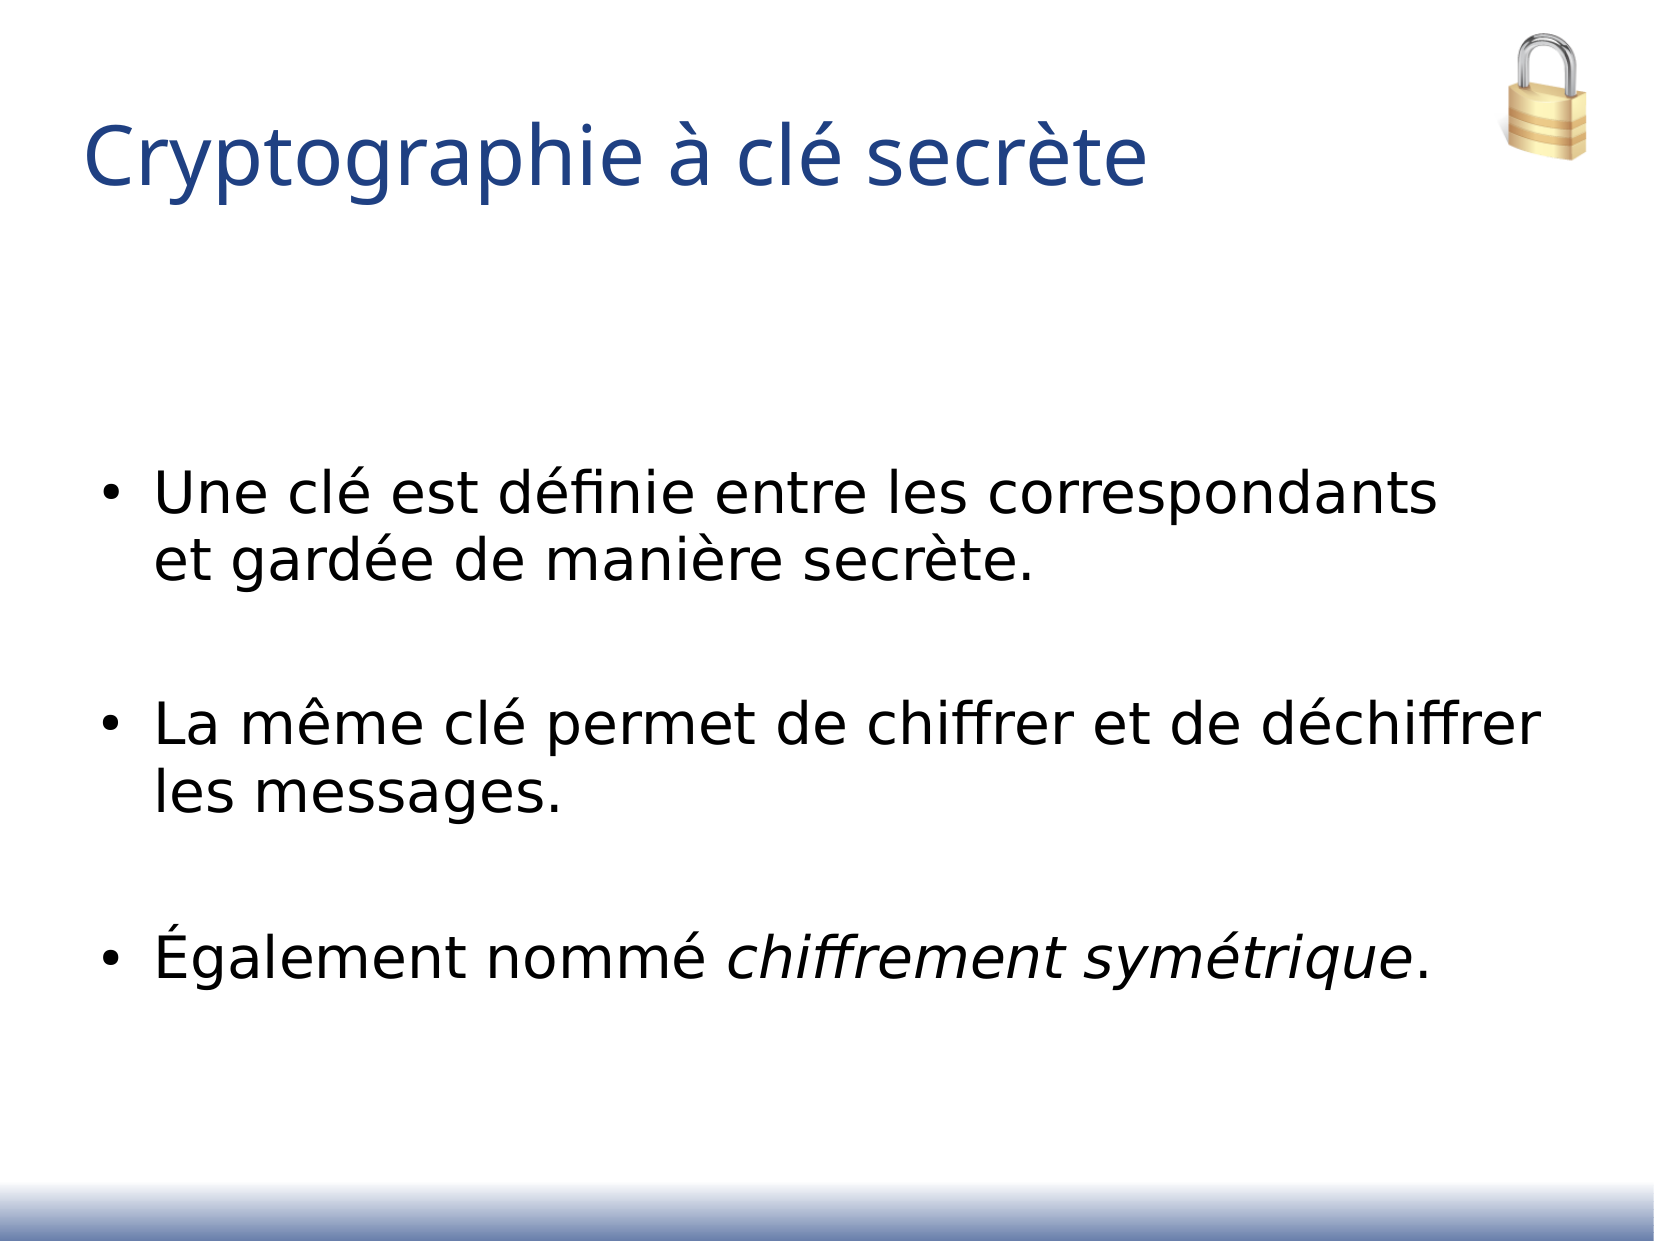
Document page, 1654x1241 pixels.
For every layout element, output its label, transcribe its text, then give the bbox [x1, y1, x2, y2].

picture [1476, 29, 1613, 166]
list Une clé est définie entre les correspondants et gardée de manière secrète. [83, 425, 1572, 628]
list La même clé permet de chiffrer et de déchiffrer les messages. [82, 669, 1571, 847]
list Également nommé chiffrement symétrique. [82, 884, 1571, 1033]
title Cryptographie à clé secrète [82, 49, 1571, 257]
